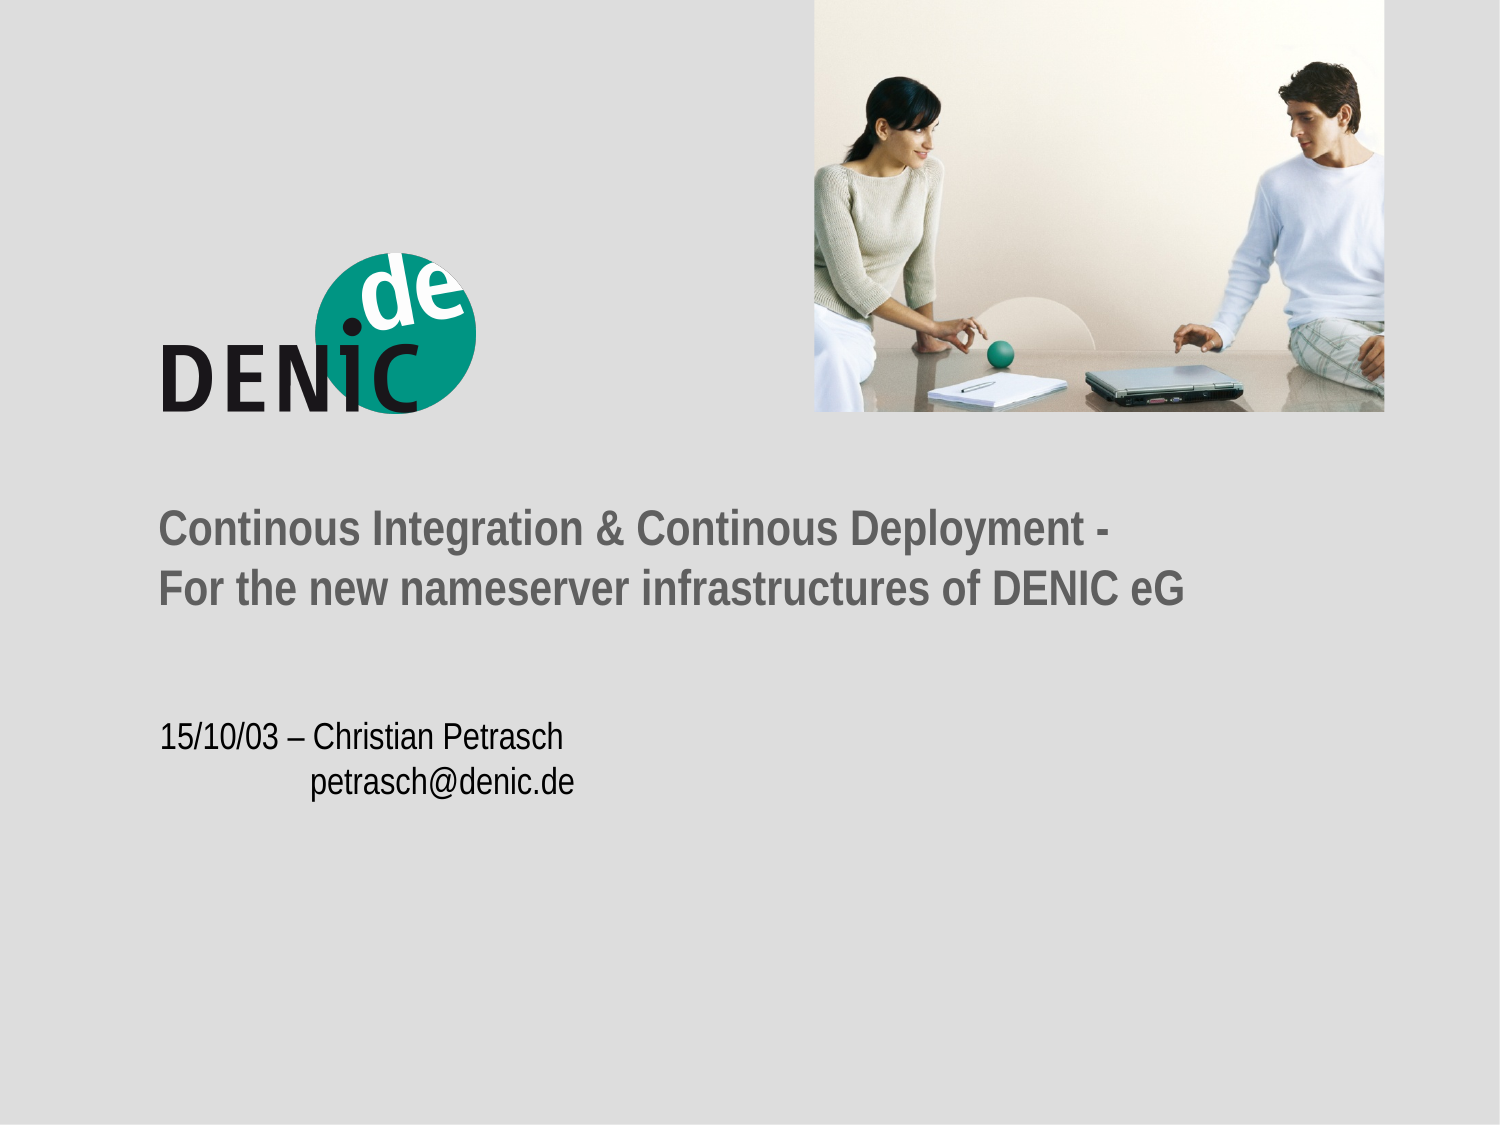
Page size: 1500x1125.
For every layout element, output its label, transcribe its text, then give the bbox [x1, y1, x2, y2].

picture [814, 0, 1385, 412]
text_box Continous Integration & Continous Deployment - For the new nameserver infrastructures of DENIC eG [158, 495, 1240, 669]
picture [163, 253, 476, 414]
text_box 15/10/03 – Christian Petrasch petrasch@denic.de [159, 712, 1169, 922]
